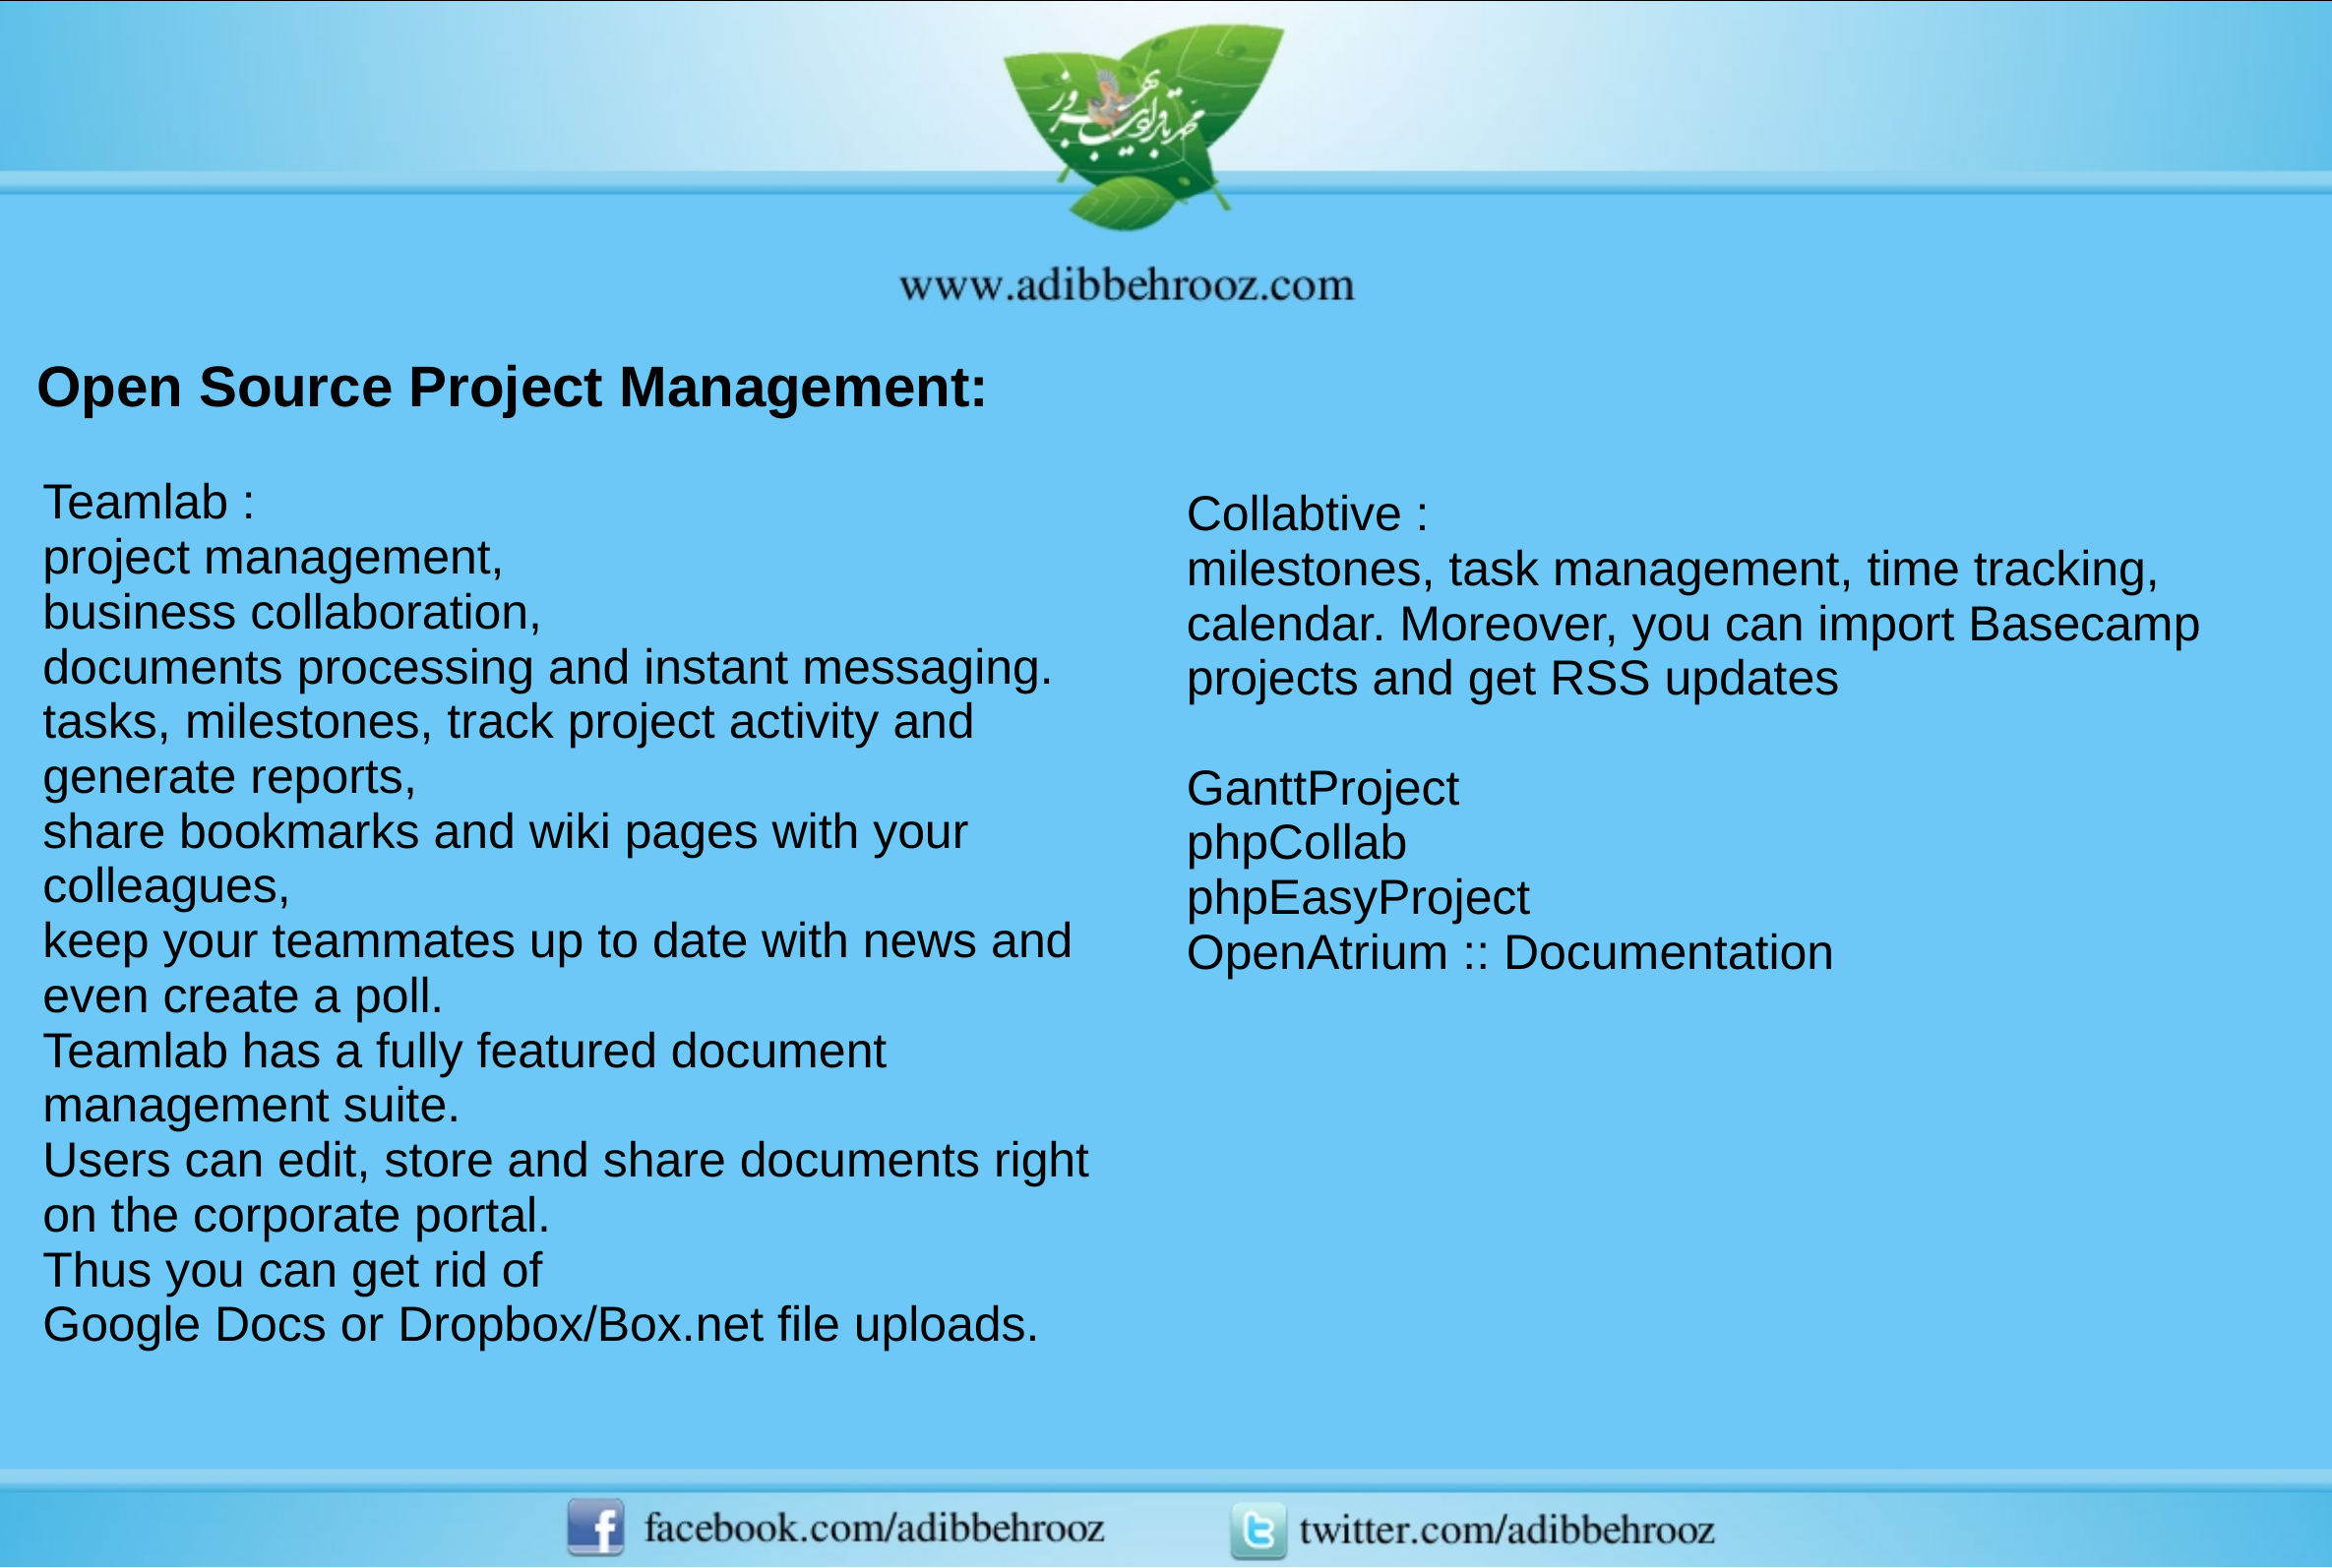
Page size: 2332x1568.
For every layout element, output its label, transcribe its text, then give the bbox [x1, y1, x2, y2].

text_box Collabtive : milestones, task management, time tracking, calendar. Moreover, you can import Basecamp projects and get RSS updates GanttProject phpCollab phpEasyProject OpenAtrium :: Documentation [1186, 395, 2289, 1070]
picture [0, 0, 2332, 1567]
text_box Teamlab : project management, business collaboration, documents processing and instant messaging. tasks, milestones, track project activity and generate reports, share bookmarks and wiki pages with your colleagues, keep your teammates up to date with news and even create a poll. Teamlab has a fully featured document management suite. Users can edit, store and share documents right on the corporate portal. Thus you can get rid of Google Docs or Dropbox/Box.net file uploads. [42, 443, 1144, 1384]
title Open Source Project Management: [36, 256, 1071, 518]
